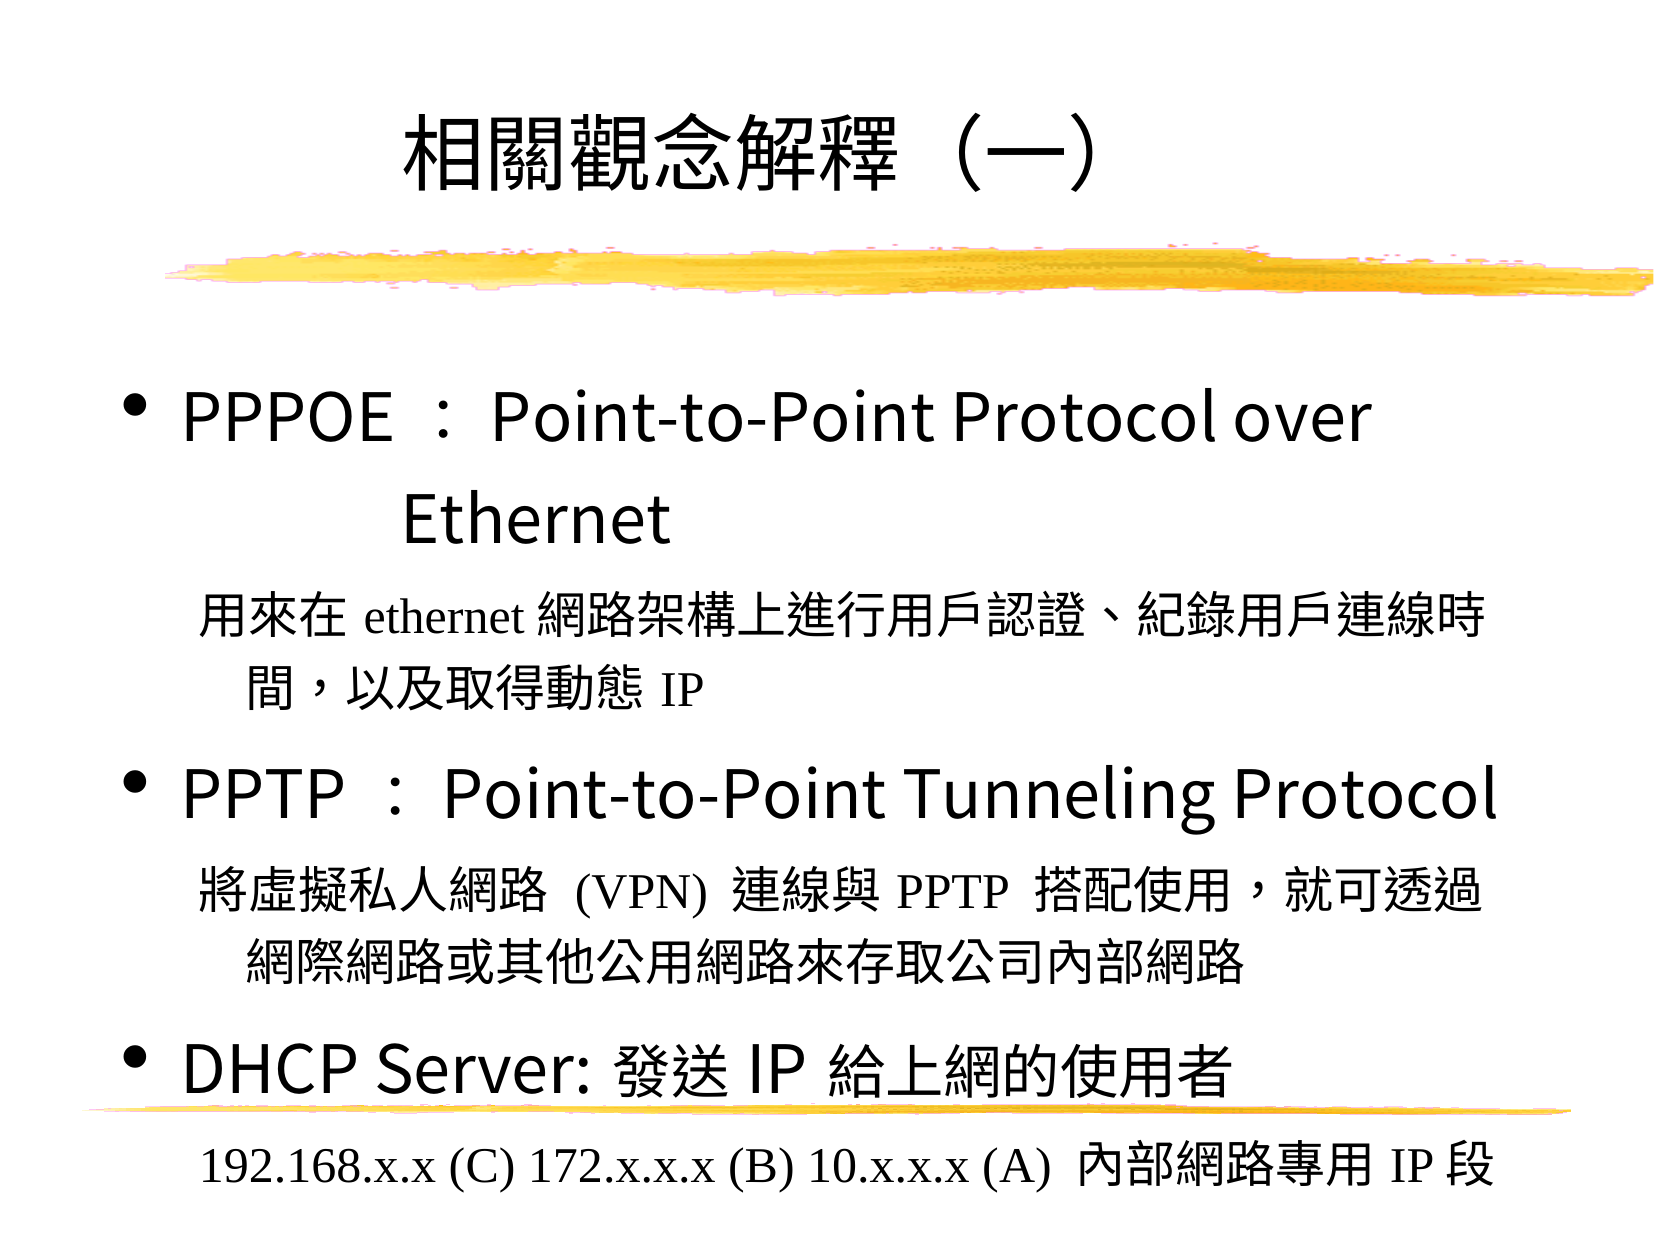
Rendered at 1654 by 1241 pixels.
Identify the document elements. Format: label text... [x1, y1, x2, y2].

title 相關觀念解釋（一） [73, 41, 1479, 249]
picture [165, 237, 1654, 308]
list PPPOE：Point-to-Point Protocol over Ethernet 用來在ethernet網路架構上進行用戶認證、紀錄用戶連線時間，以及取得動態IP PPTP：Point-to-Point Tunneling Protocol 將虛擬私人網路 (VPN) 連線與PPTP 搭配使用，就可透過網際網路或其他公用網路來存取公司內部網路 DHCP Server:發送IP給上網的使用者 192.168.x.x (C) 172.x.x.x (B) 10.x.x.x (A) 內部網路專用IP段 [124, 358, 1530, 1198]
picture [1530, 1102, 1571, 1117]
picture [82, 1102, 124, 1117]
